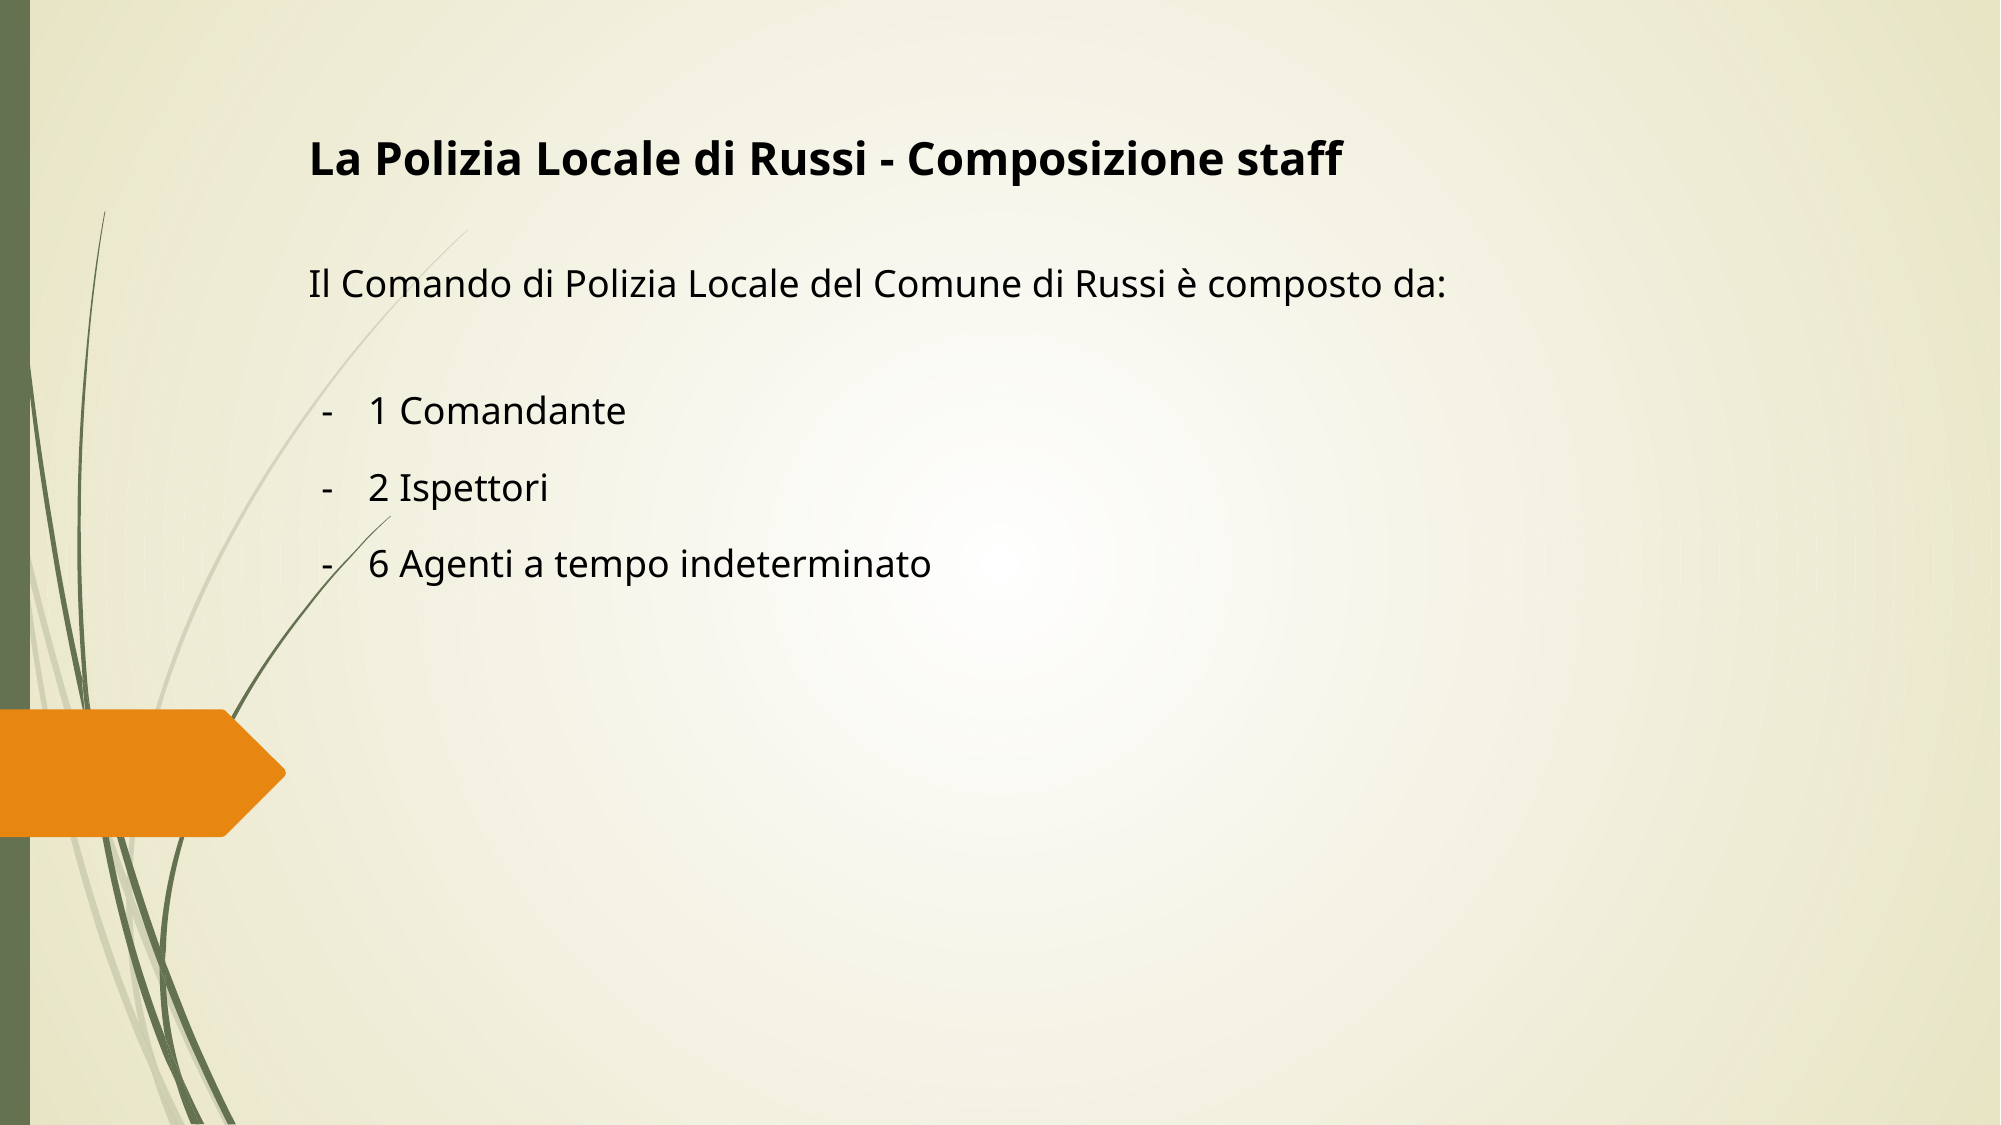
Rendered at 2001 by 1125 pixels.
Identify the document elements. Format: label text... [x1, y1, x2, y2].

text_box Il Comando di Polizia Locale del Comune di Russi è composto da: 1 Comandante 2 Ispettori 6 Agenti a tempo indeterminato [293, 224, 1766, 553]
text_box La Polizia Locale di Russi - Composizione staff [293, 119, 1667, 190]
